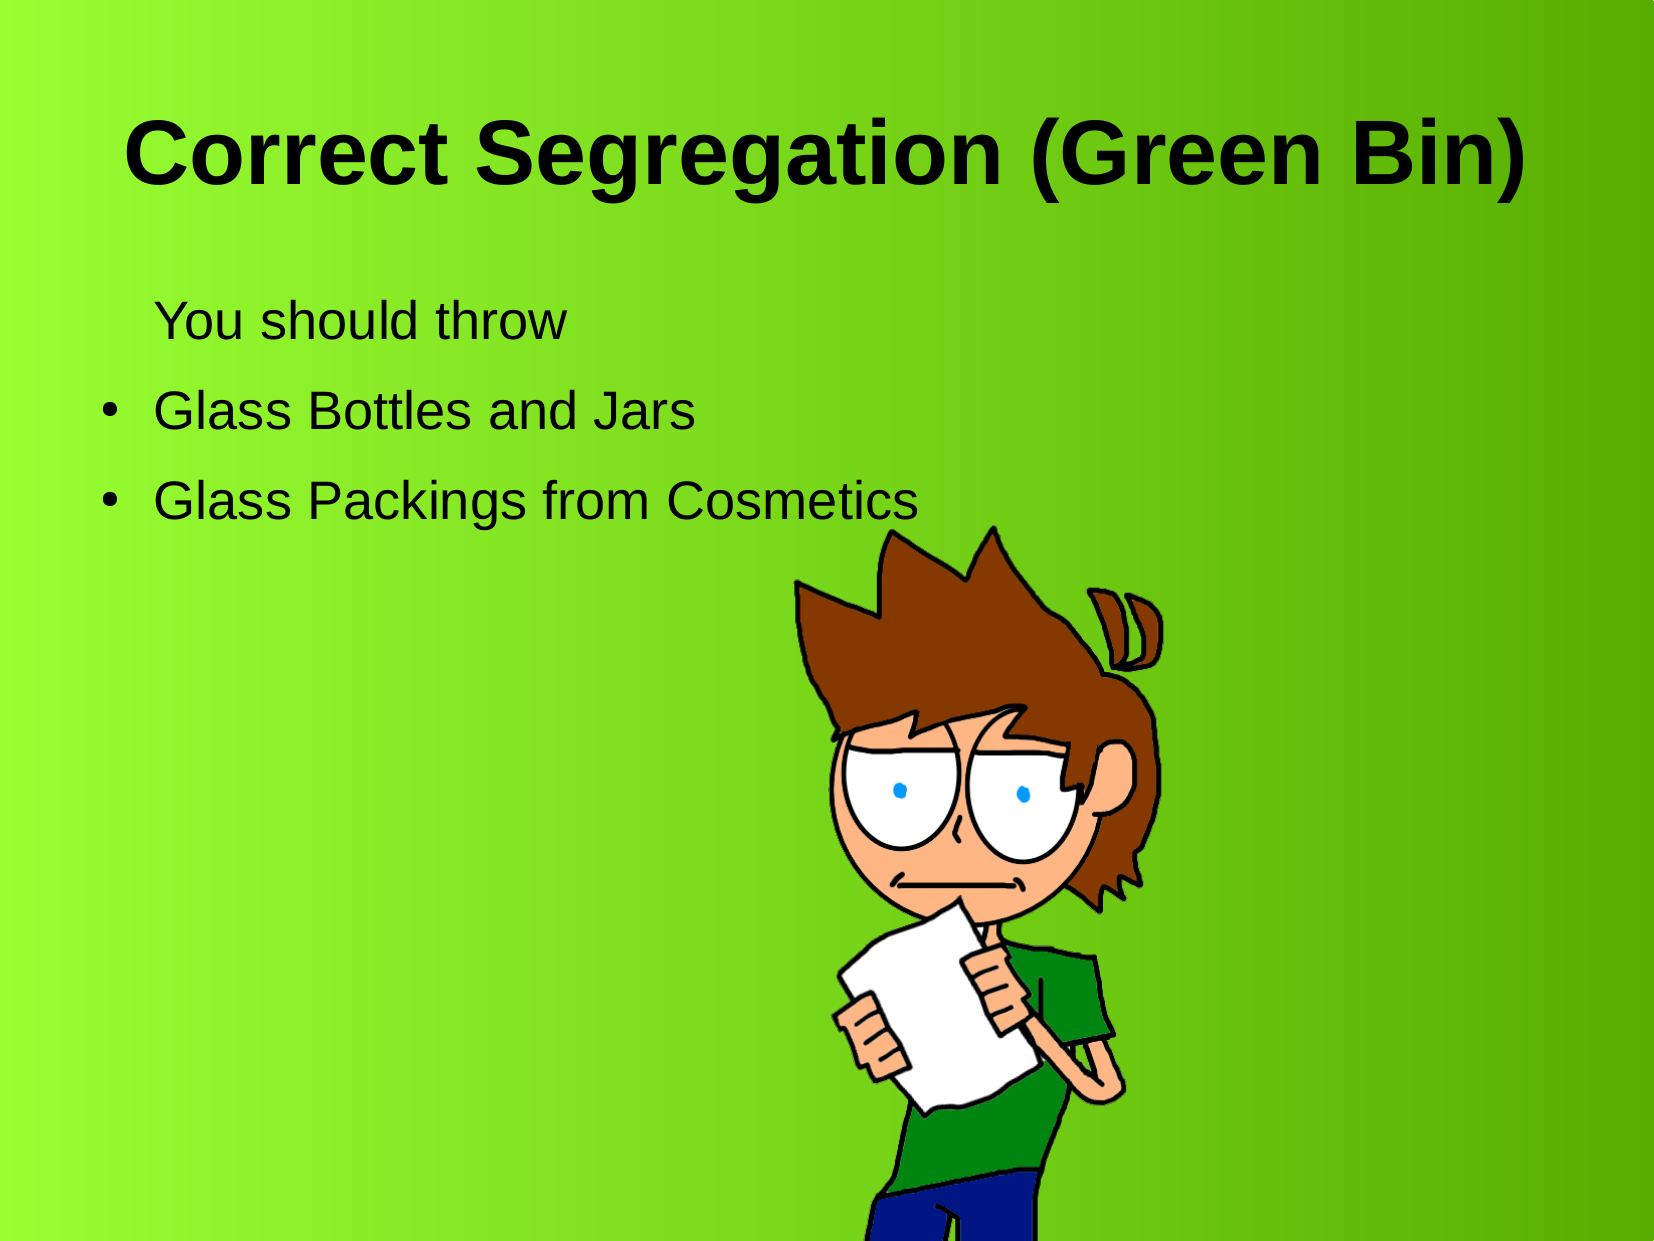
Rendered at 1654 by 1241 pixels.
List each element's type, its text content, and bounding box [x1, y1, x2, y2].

title Correct Segregation (Green Bin) [82, 49, 1571, 257]
picture [723, 460, 1288, 1241]
list You should throw Glass Bottles and Jars Glass Packings from Cosmetics [82, 290, 1571, 1109]
